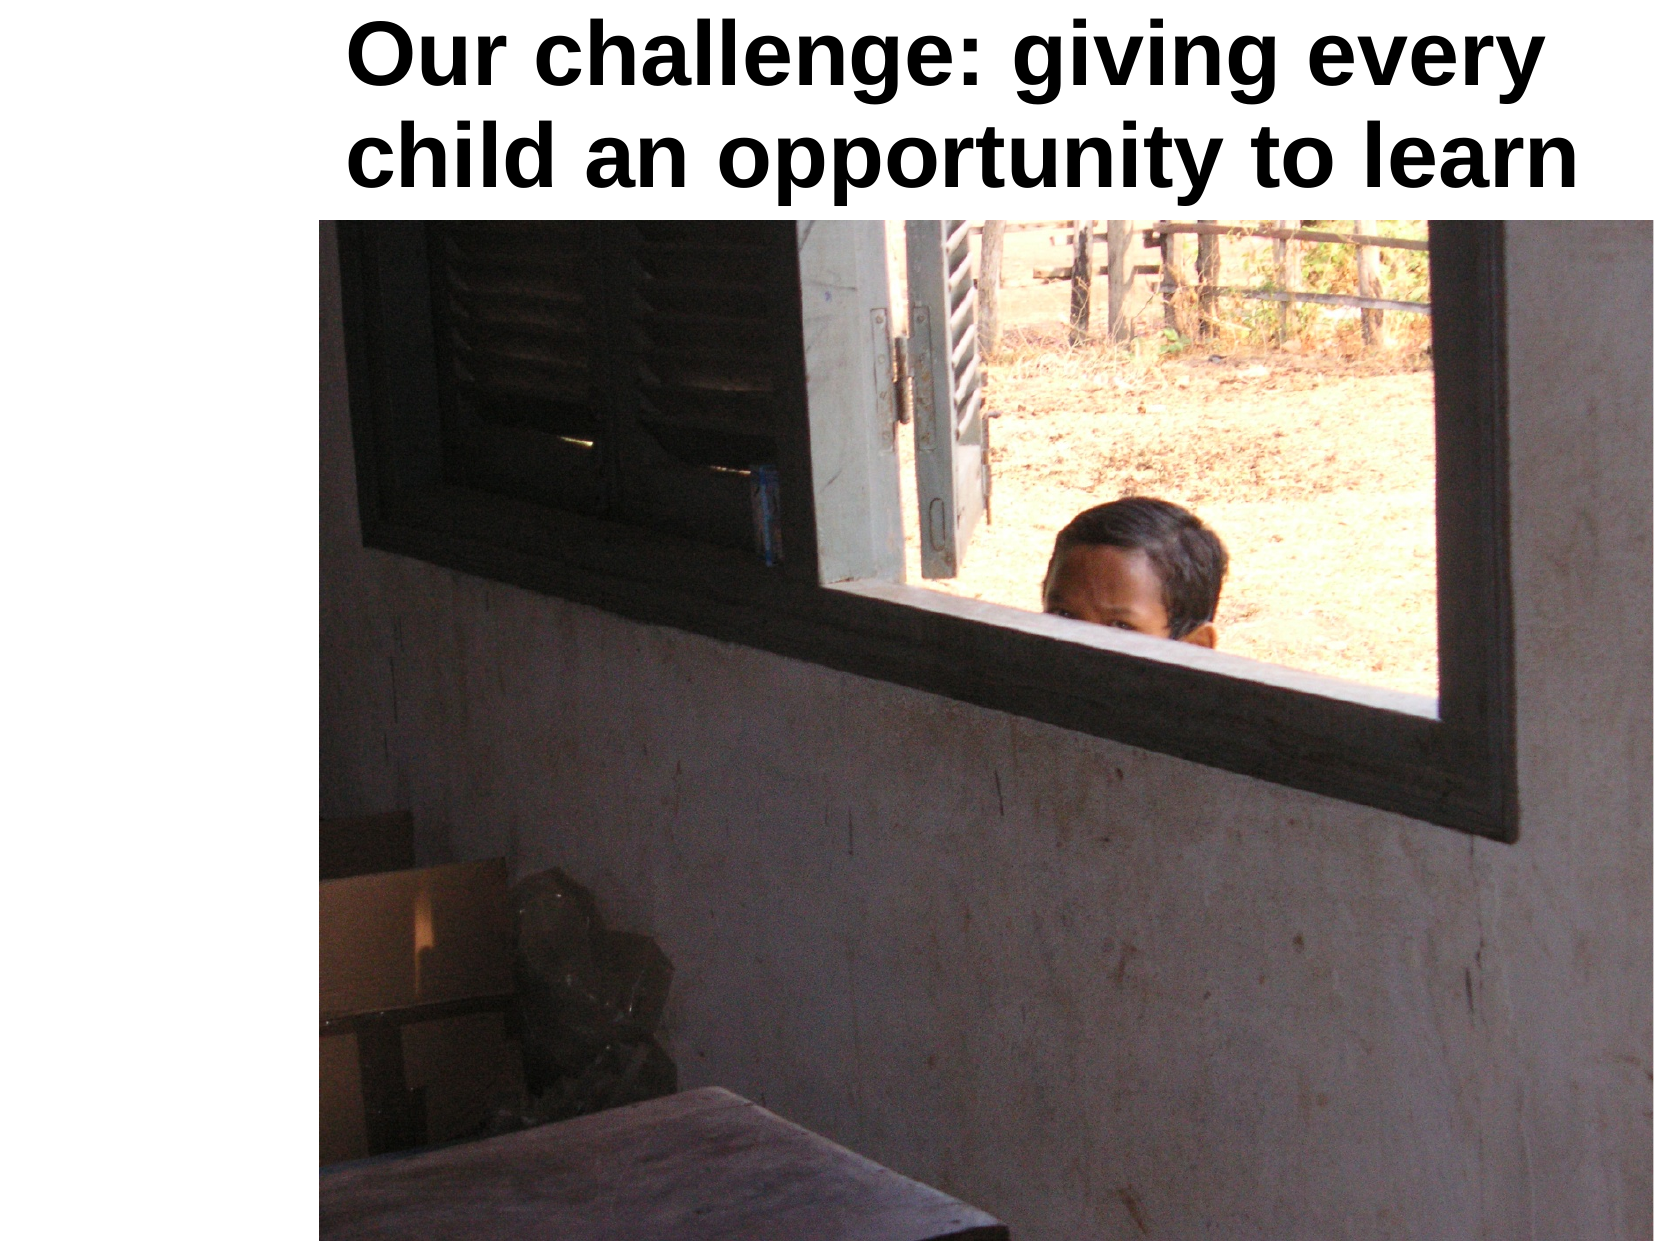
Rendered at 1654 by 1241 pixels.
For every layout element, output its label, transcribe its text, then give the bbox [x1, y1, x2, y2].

picture [319, 220, 1654, 1241]
title Our challenge: giving every child an opportunity to learn [345, 0, 1654, 211]
